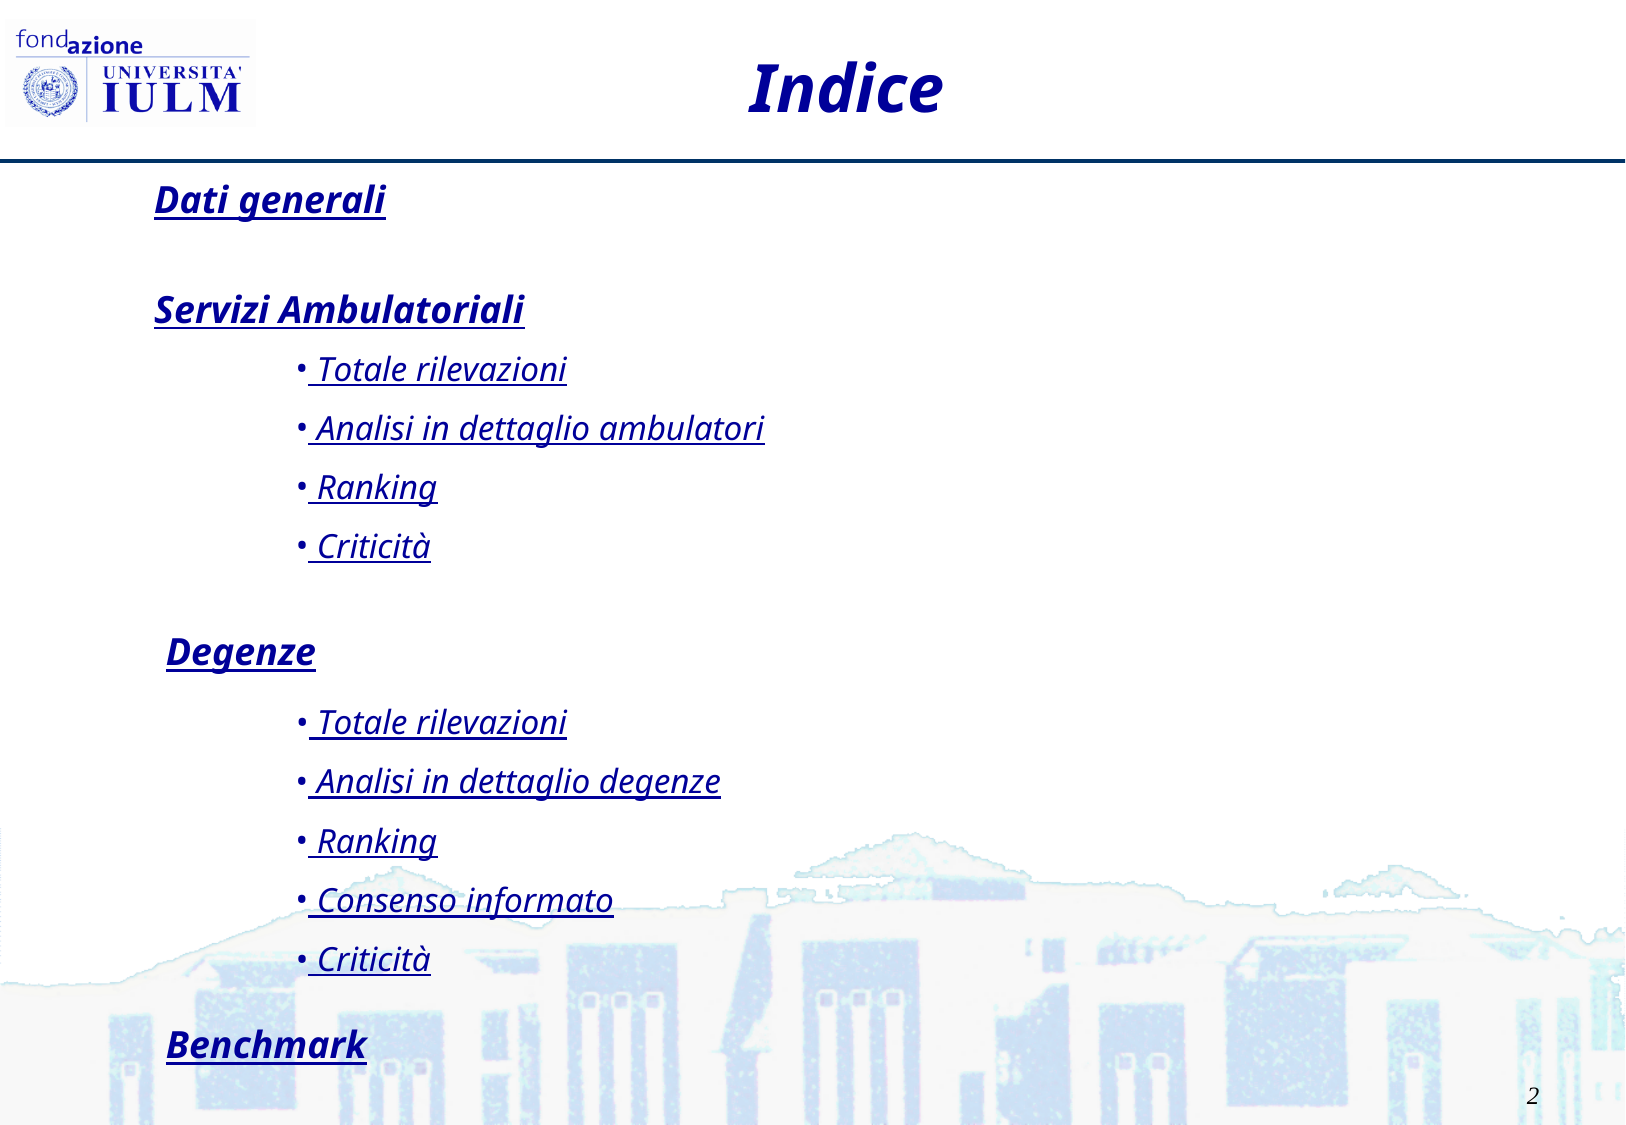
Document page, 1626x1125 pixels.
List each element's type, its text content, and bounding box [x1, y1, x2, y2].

text_box Analisi in dettaglio ambulatori [280, 397, 884, 456]
text_box Ranking [280, 456, 884, 515]
text_box Servizi Ambulatoriali [139, 279, 1463, 339]
text_box Criticità [280, 515, 884, 575]
text_box Totale rilevazioni [281, 691, 873, 752]
text_box Ranking [280, 810, 943, 869]
text_box Analisi in dettaglio degenze [280, 751, 943, 810]
text_box Indice [387, 31, 1309, 141]
text_box Degenze [151, 621, 1474, 681]
text_box Totale rilevazioni [280, 338, 860, 398]
text_box Criticità [280, 928, 884, 988]
text_box Consenso informato [280, 869, 943, 929]
picture [5, 19, 256, 127]
text_box Dati generali [139, 169, 1463, 229]
text_box Benchmark [151, 1014, 1474, 1074]
